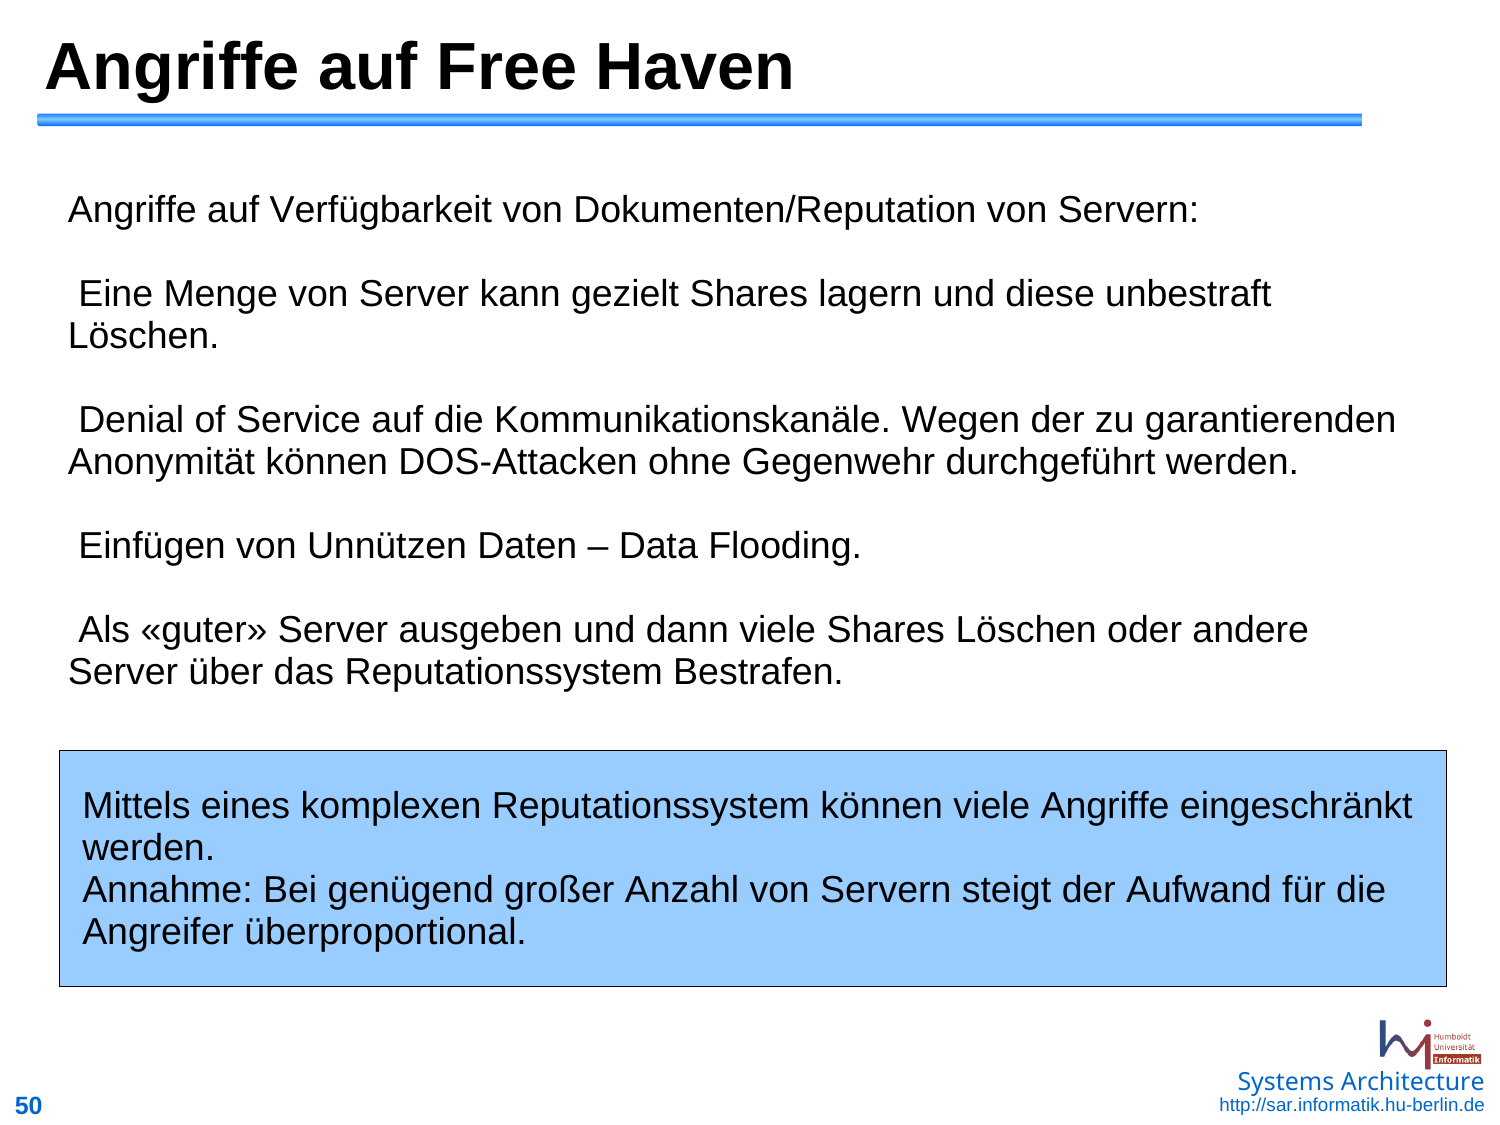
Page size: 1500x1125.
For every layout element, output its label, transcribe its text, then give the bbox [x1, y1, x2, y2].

text_box Mittels eines komplexen Reputationssystem können viele Angriffe eingeschränkt werden. Annahme: Bei genügend großer Anzahl von Servern steigt der Aufwand für die Angreifer überproportional. [59, 750, 1447, 987]
picture [1376, 1016, 1483, 1071]
title Angriffe auf Free Haven [29, 20, 1500, 114]
text_box Angriffe auf Verfügbarkeit von Dokumenten/Reputation von Servern: Eine Menge von Server kann gezielt Shares lagern und diese unbestraft Löschen. Denial of Service auf die Kommunikationskanäle. Wegen der zu garantierenden Anonymität können DOS-Attacken ohne Gegenwehr durchgeführt werden. Einfügen von Unnützen Daten – Data Flooding. Als «guter» Server ausgeben und dann viele Shares Löschen oder andere Server über das Reputationssystem Bestrafen. [53, 181, 1452, 701]
